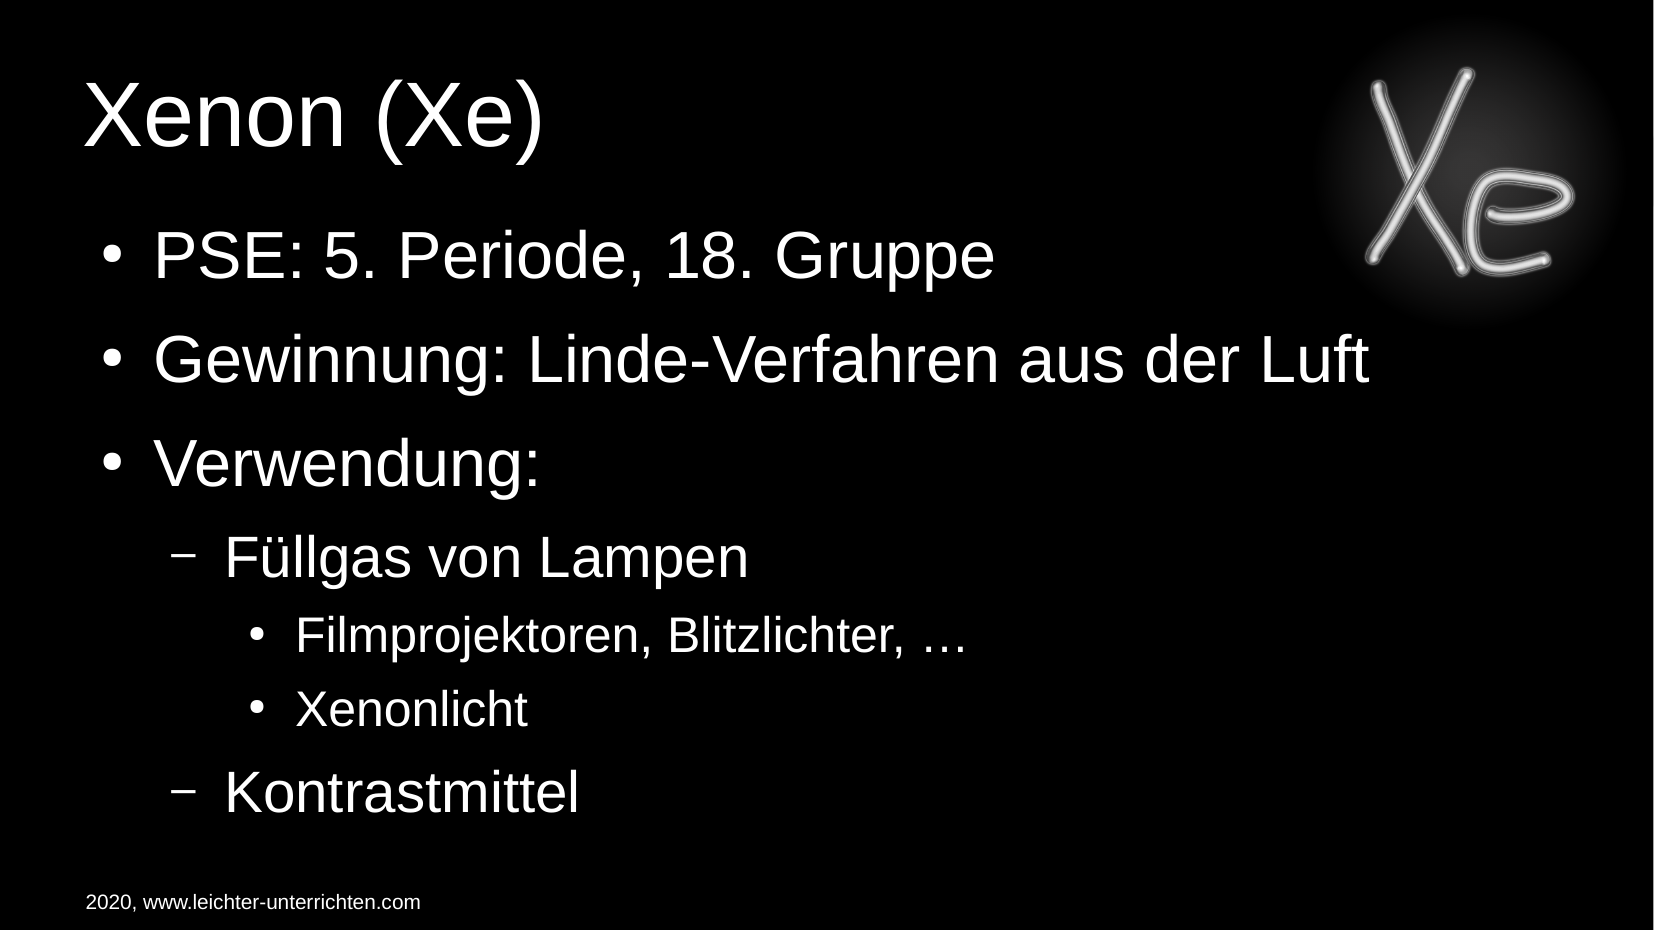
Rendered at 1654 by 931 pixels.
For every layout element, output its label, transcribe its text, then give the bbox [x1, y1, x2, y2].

title Xenon (Xe) [82, 37, 1281, 193]
list PSE: 5. Periode, 18. Gruppe Gewinnung: Linde-Verfahren aus der Luft Verwendung: Füllgas von Lampen Filmprojektoren, Blitzlichter, … Xenonlicht Kontrastmittel [82, 217, 1571, 875]
picture [1281, 12, 1654, 331]
